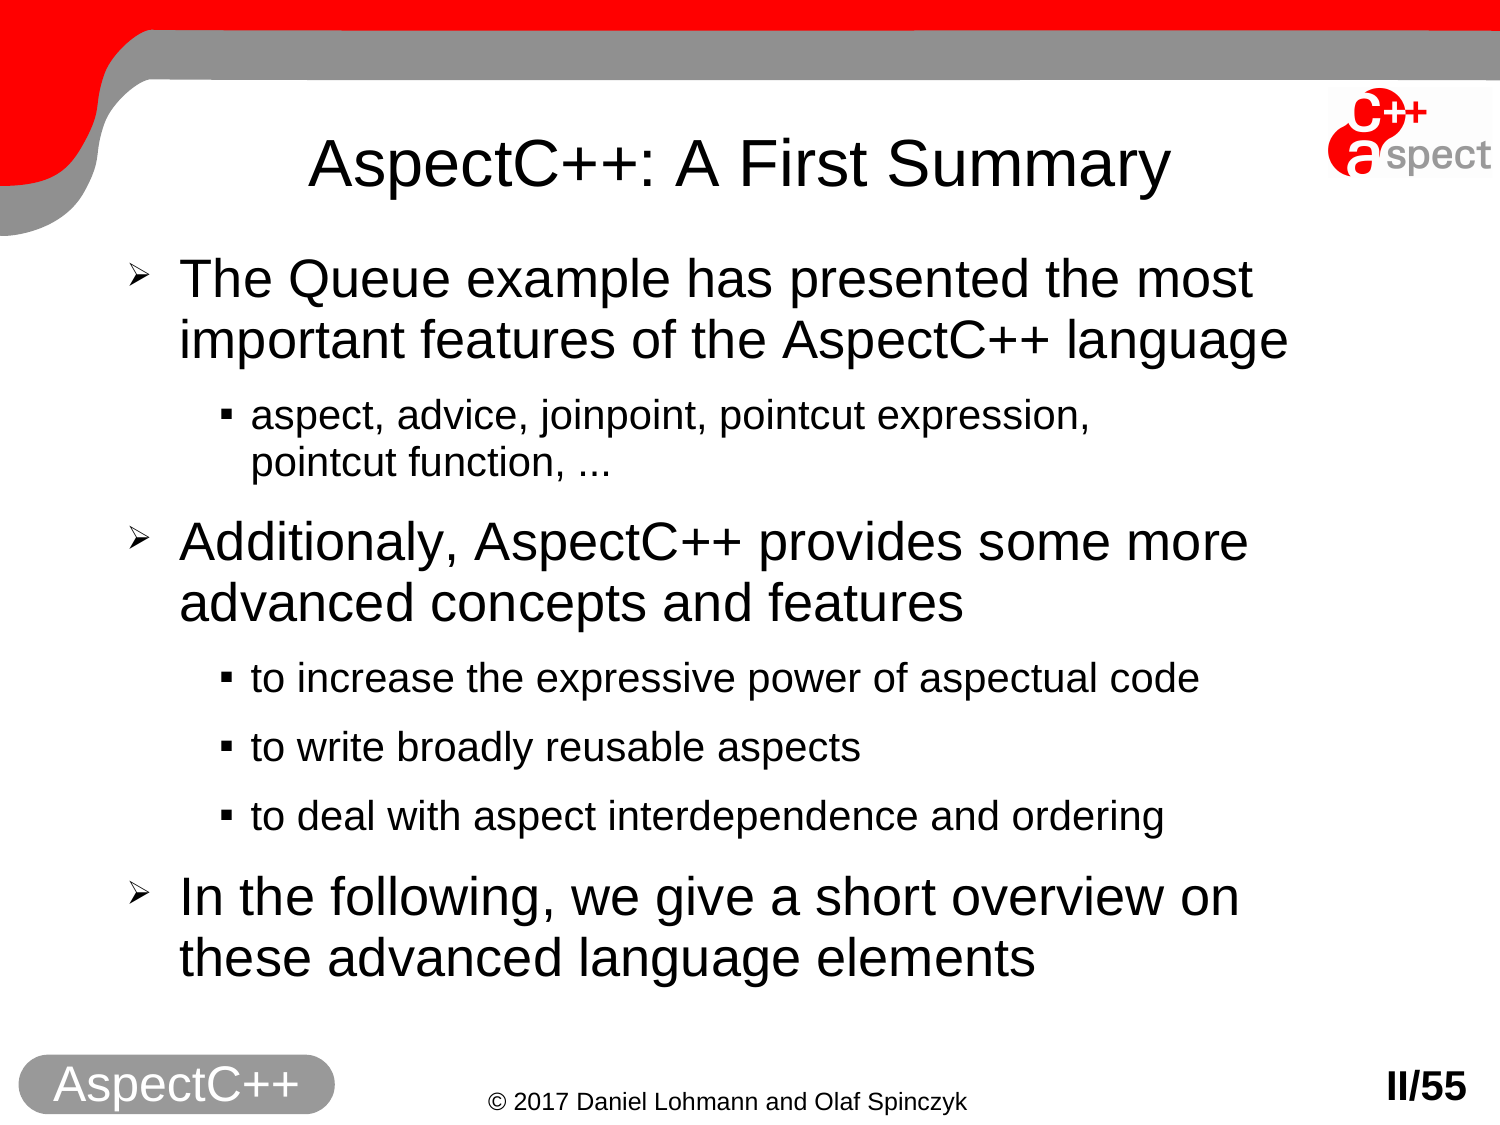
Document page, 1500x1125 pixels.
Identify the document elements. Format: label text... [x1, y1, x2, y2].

title AspectC++: A First Summary [112, 98, 1388, 223]
list The Queue example has presented the most important features of the AspectC++ language aspect, advice, joinpoint, pointcut expression, pointcut function, ... Additionaly, AspectC++ provides some more advanced concepts and features to increase the expressive power of aspectual code to write broadly reusable aspects to deal with aspect interdependence and ordering In the following, we give a short overview on these advanced language elements [126, 248, 1459, 1013]
